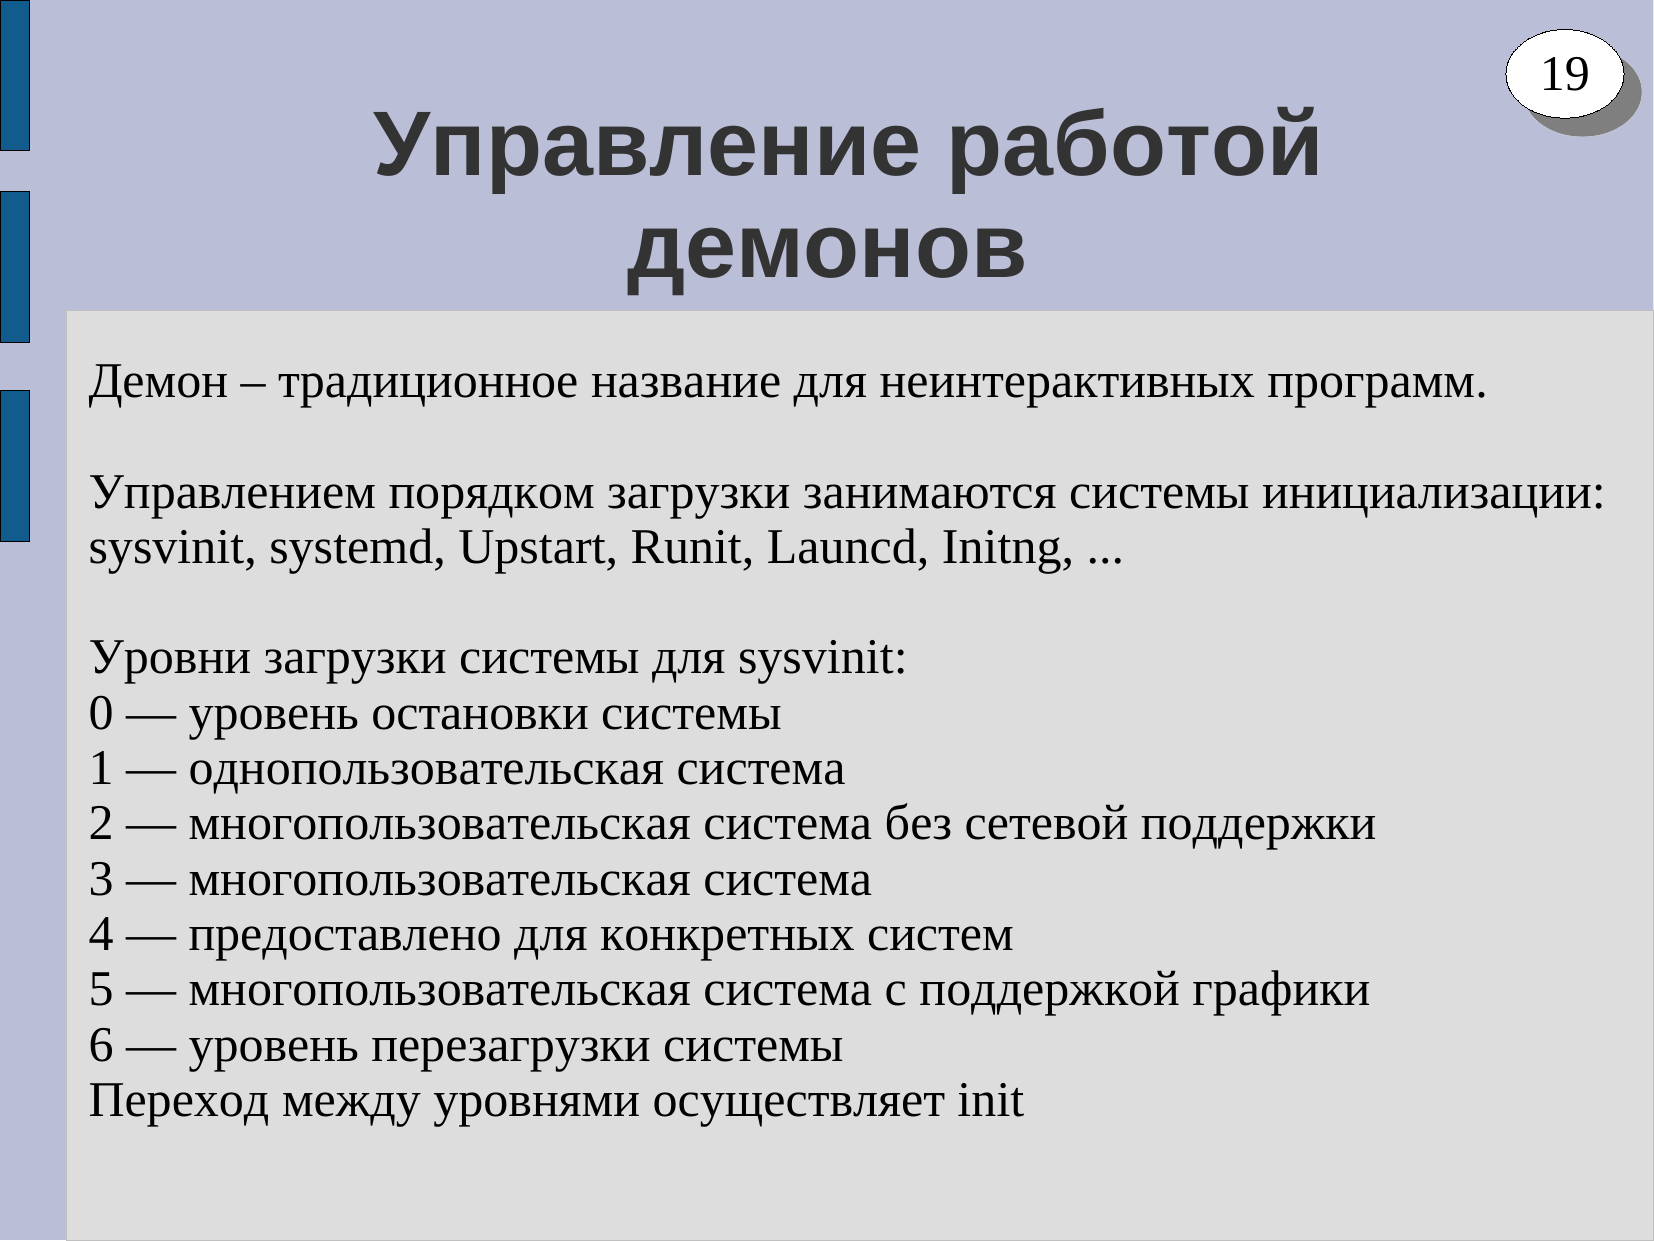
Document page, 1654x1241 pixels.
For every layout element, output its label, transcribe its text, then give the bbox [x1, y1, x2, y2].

text_box 19 [1505, 29, 1625, 119]
text_box Демон – традиционное название для неинтерактивных программ. Управлением порядком загрузки занимаются системы инициализации: sysvinit, systemd, Upstart, Runit, Launcd, Initng, ... Уровни загрузки системы для sysvinit: 0 — уровень остановки системы 1 — однопользовательская система 2 — многопользовательская система без сетевой поддержки 3 — многопользовательская система 4 — предоставлено для конкретных систем 5 — многопользовательская система с поддержкой графики 6 — уровень перезагрузки системы Переход между уровнями осуществляет init [88, 353, 1607, 1128]
title Управление работой демонов [121, 91, 1534, 299]
